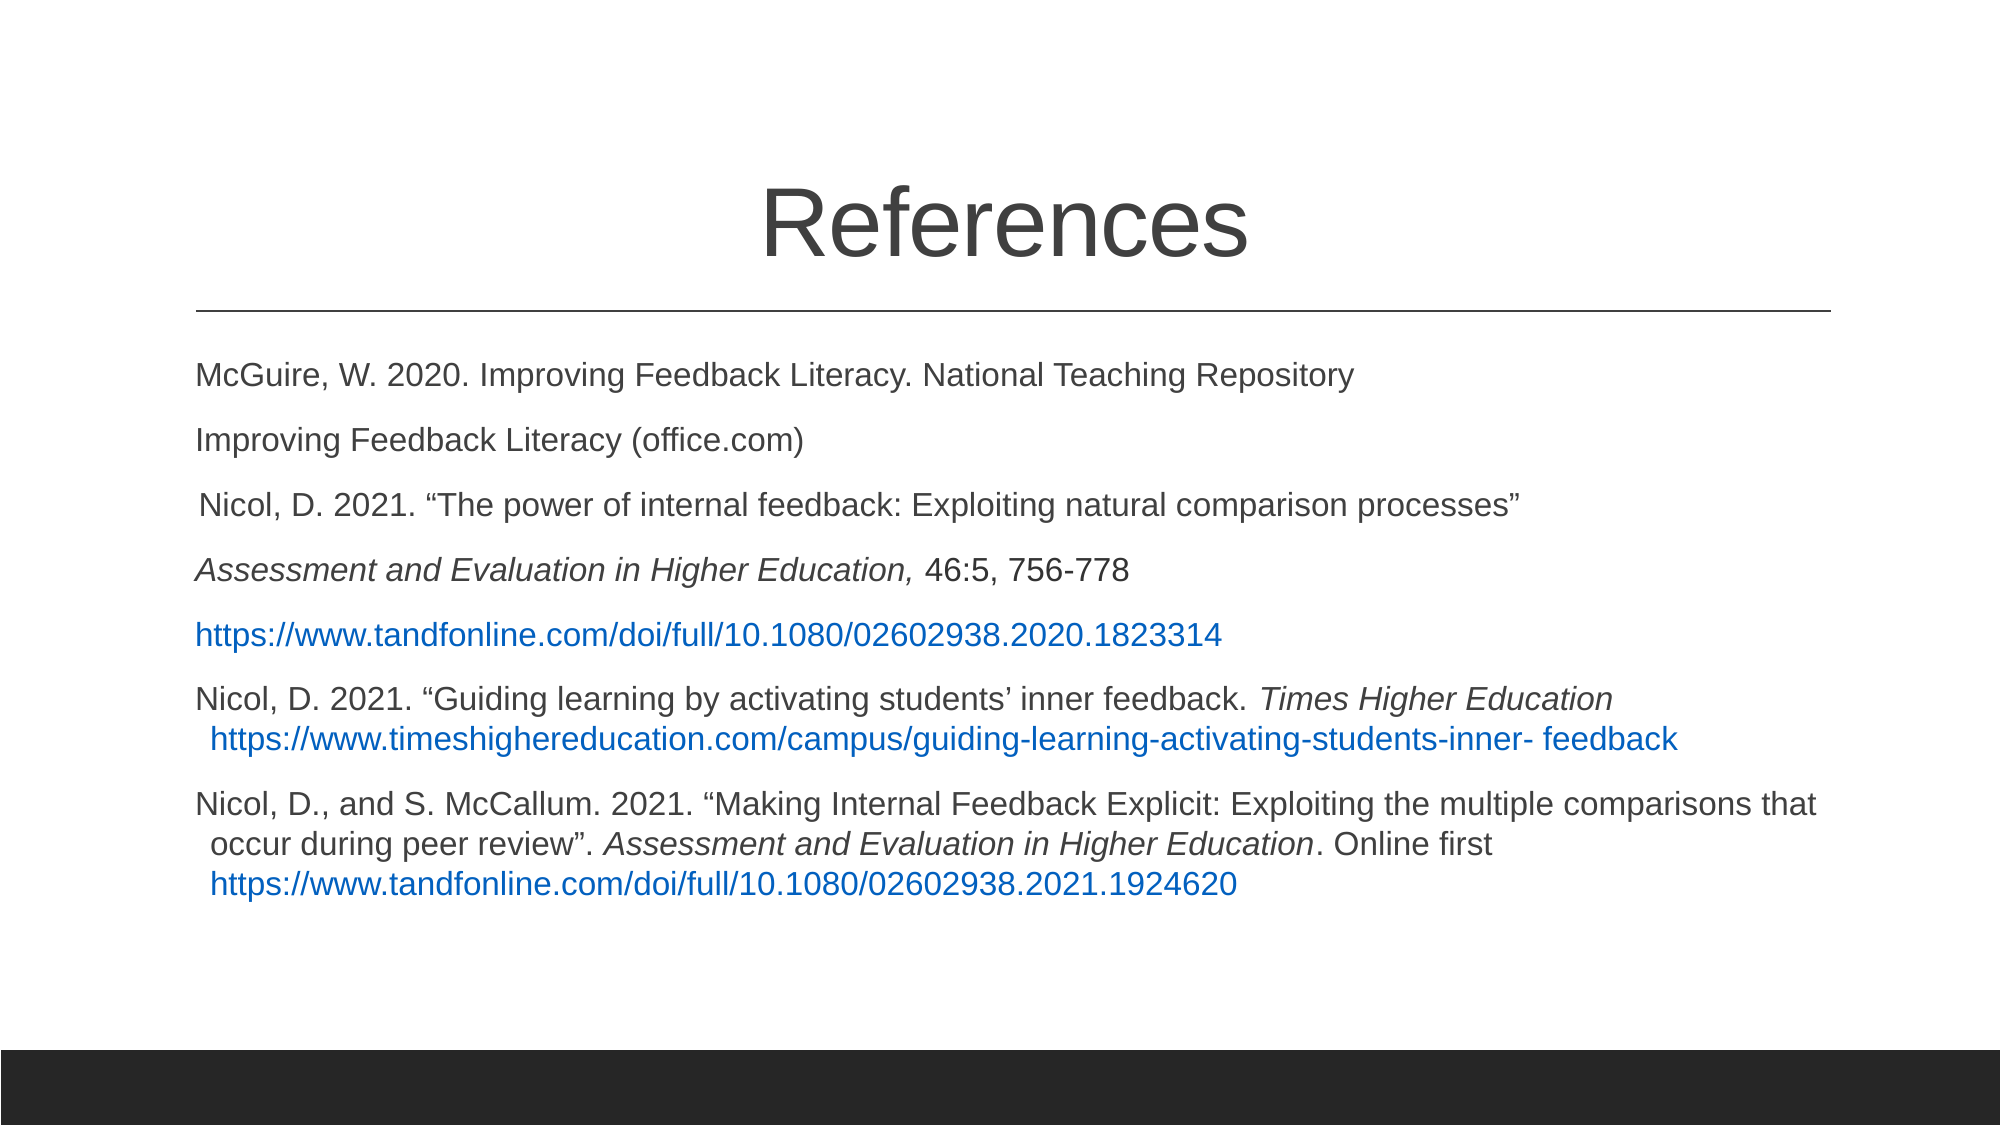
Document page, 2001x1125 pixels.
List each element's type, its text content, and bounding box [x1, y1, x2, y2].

list McGuire, W. 2020. Improving Feedback Literacy. National Teaching Repository Improving Feedback Literacy (office.com) Nicol, D. 2021. “The power of internal feedback: Exploiting natural comparison processes” Assessment and Evaluation in Higher Education, 46:5, 756-778 https://www.tandfonline.com/doi/full/10.1080/02602938.2020.1823314 Nicol, D. 2021. “Guiding learning by activating students’ inner feedback. Times Higher Education https://www.timeshighereducation.com/campus/guiding-learning-activating-students-inner- feedback Nicol, D., and S. McCallum. 2021. “Making Internal Feedback Explicit: Exploiting the multiple comparisons that occur during peer review”. Assessment and Evaluation in Higher Education. Online first https://www.tandfonline.com/doi/full/10.1080/02602938.2021.1924620 [180, 345, 1831, 963]
title References [180, 47, 1831, 286]
